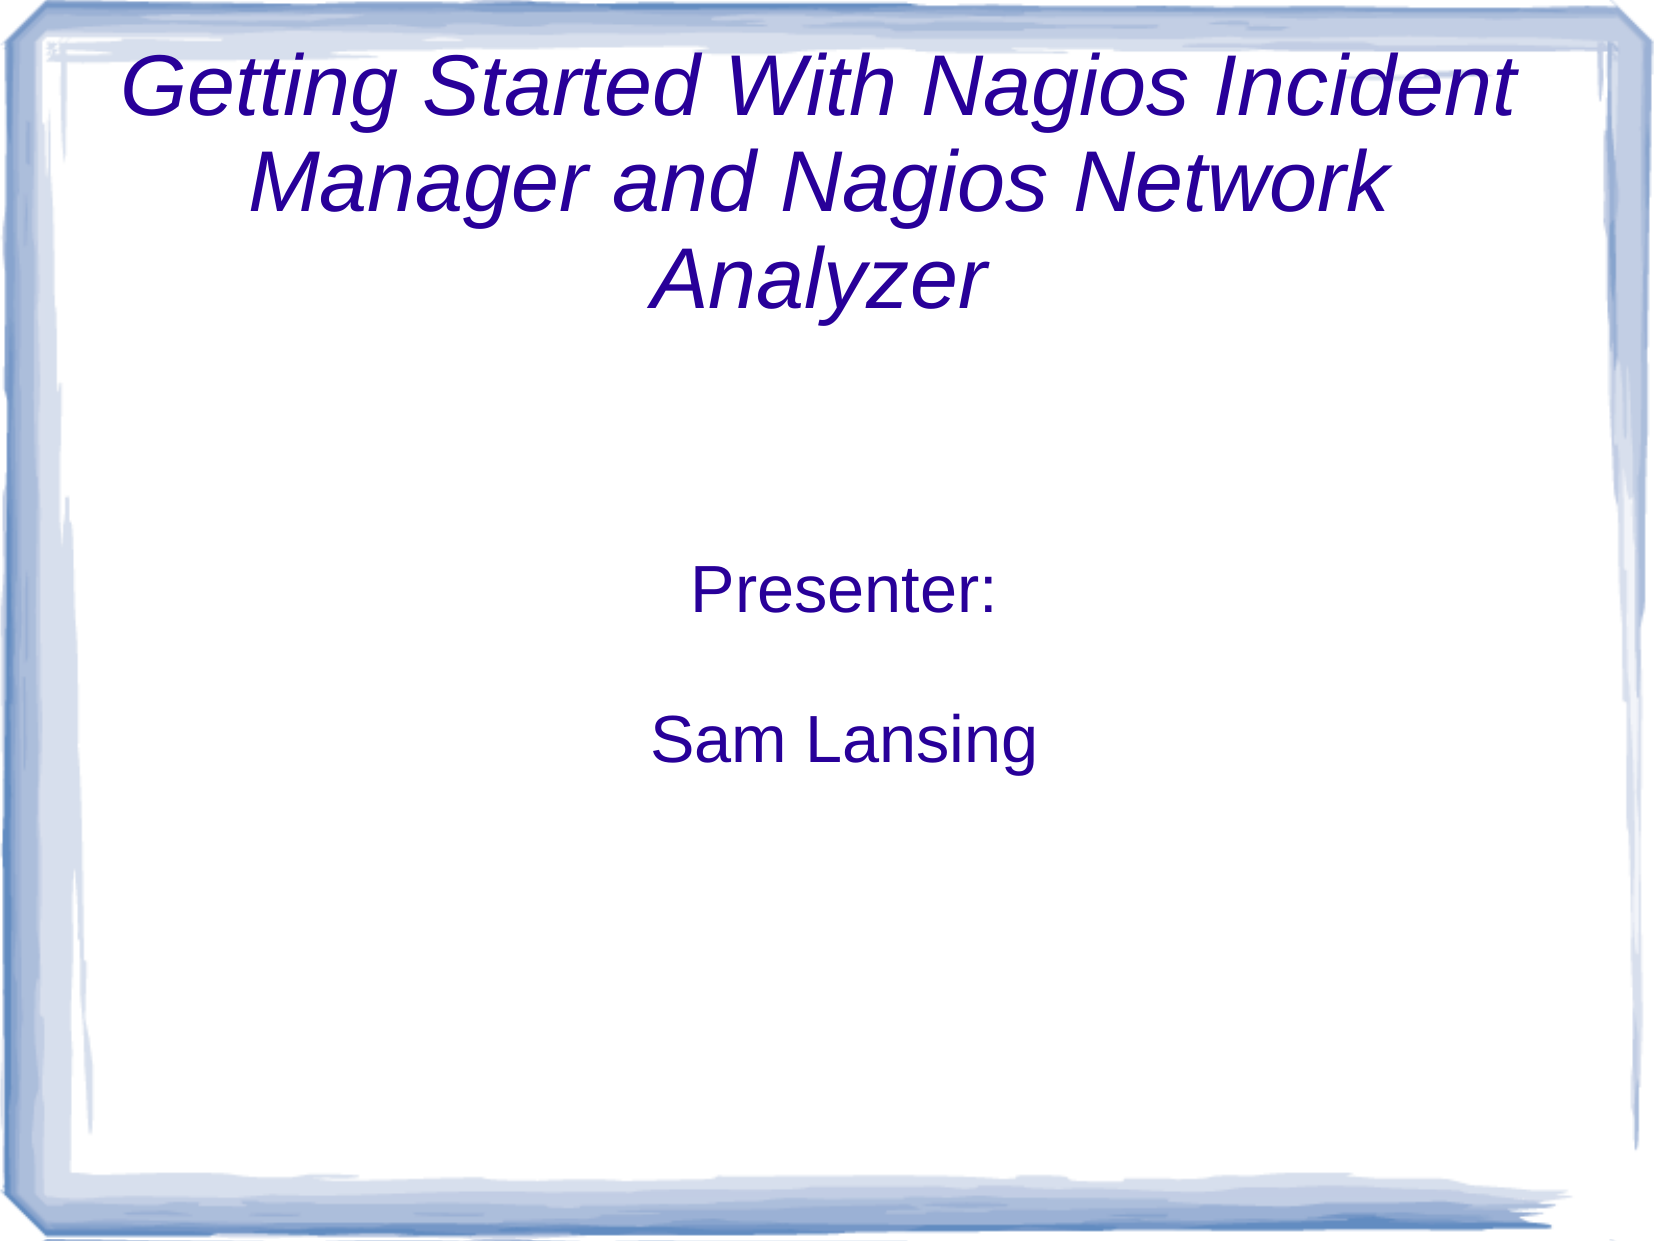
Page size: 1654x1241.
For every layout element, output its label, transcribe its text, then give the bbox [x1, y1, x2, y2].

picture [0, 0, 1654, 1241]
subtitle Presenter: Sam Lansing [118, 324, 1571, 1004]
title Getting Started With Nagios Incident Manager and Nagios Network Analyzer [75, 37, 1564, 327]
